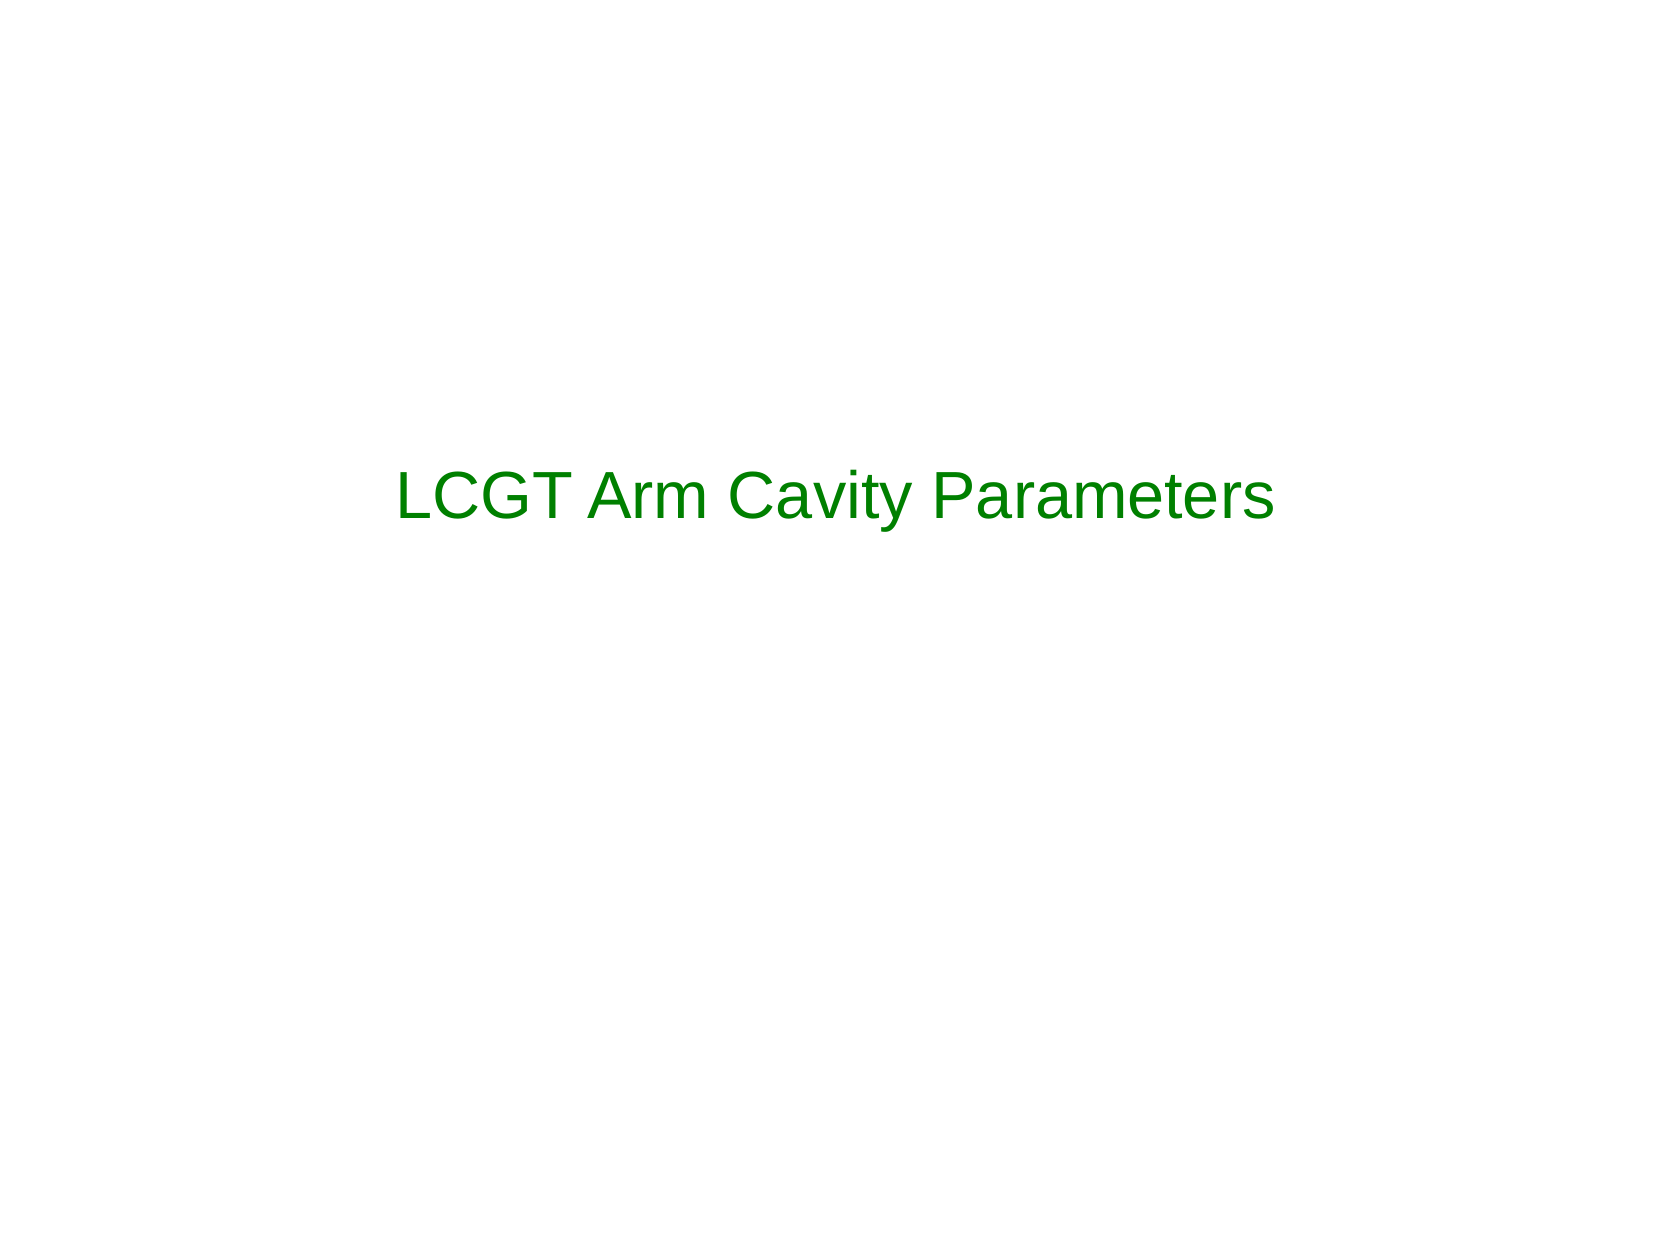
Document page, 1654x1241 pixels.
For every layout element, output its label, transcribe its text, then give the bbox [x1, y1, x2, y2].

text_box LCGT Arm Cavity Parameters [381, 450, 1294, 541]
